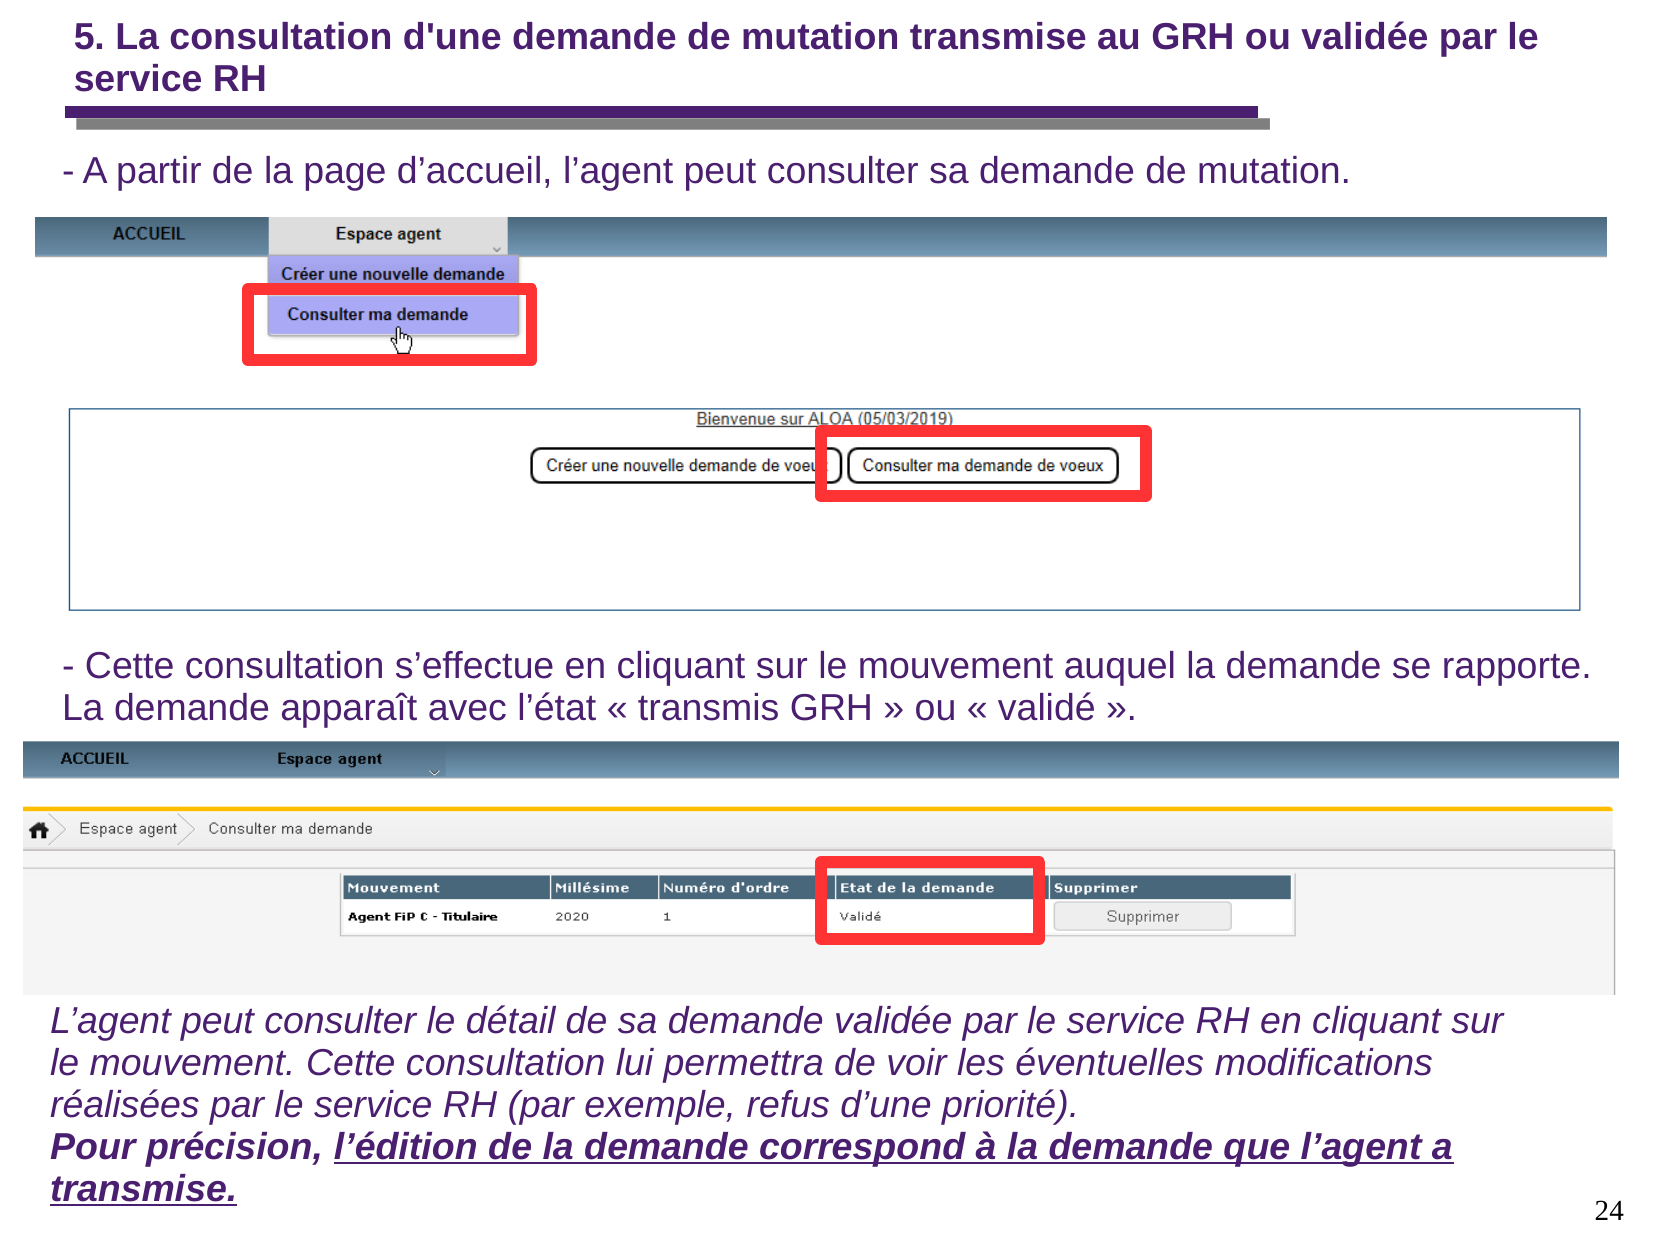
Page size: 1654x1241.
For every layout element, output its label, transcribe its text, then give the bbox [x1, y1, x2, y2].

picture [23, 738, 1619, 995]
text_box L’agent peut consulter le détail de sa demande validée par le service RH en cliquant sur le mouvement. Cette consultation lui permettra de voir les éventuelles modifications réalisées par le service RH (par exemple, refus d’une priorité). Pour précision, l’édition de la demande correspond à la demande que l’agent a transmise. [35, 995, 1583, 1218]
text_box 5. La consultation d'une demande de mutation transmise au GRH ou validée par le service RH [59, 8, 1607, 107]
picture [35, 217, 1607, 650]
text_box - A partir de la page d’accueil, l’agent peut consulter sa demande de mutation. [47, 141, 1642, 207]
text_box - Cette consultation s’effectue en cliquant sur le mouvement auquel la demande se rapporte. La demande apparaît avec l’état « transmis GRH » ou « validé ». [47, 637, 1619, 738]
